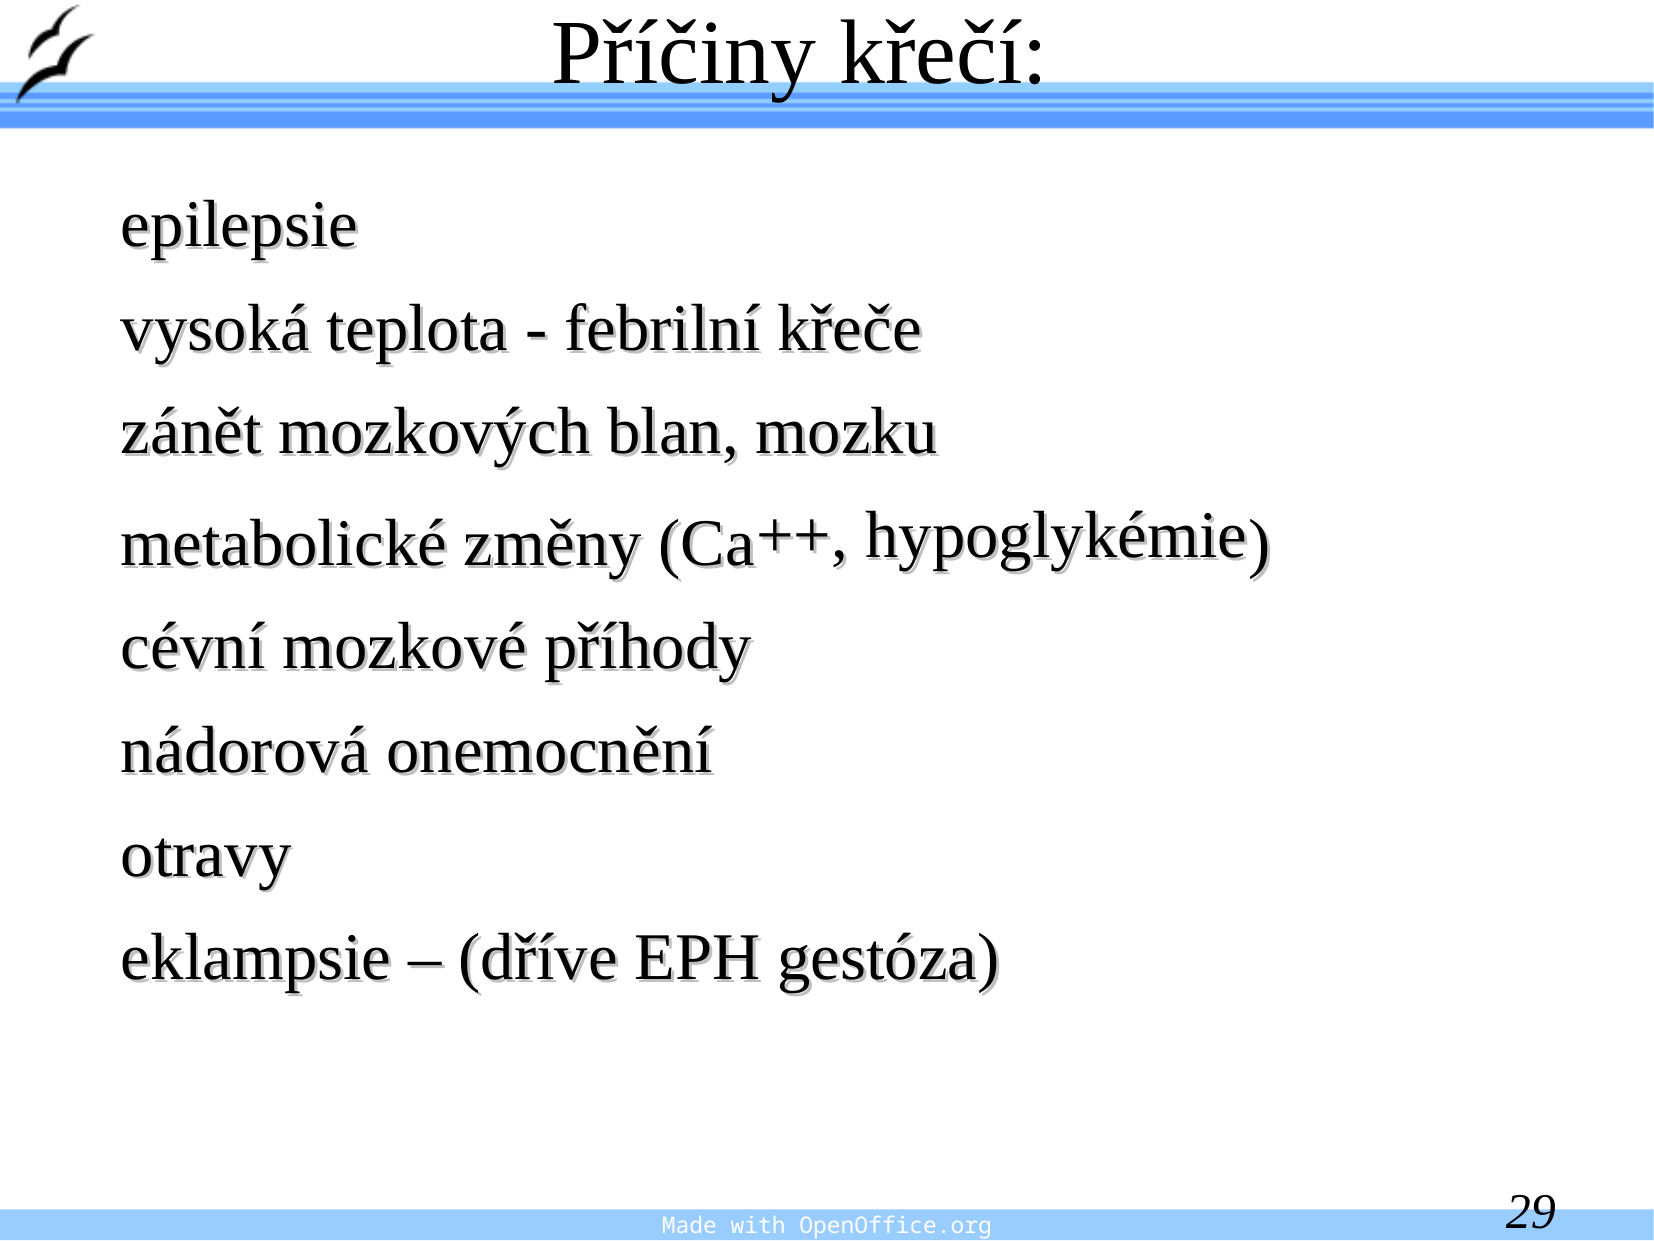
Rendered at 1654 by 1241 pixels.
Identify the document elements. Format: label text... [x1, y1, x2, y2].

title Příčiny křečí: [94, 0, 1507, 107]
list epilepsie vysoká teplota - febrilní křeče zánět mozkových blan, mozku metabolické změny (Ca++, hypoglykémie) cévní mozkové příhody nádorová onemocnění otravy eklampsie – (dříve EPH gestóza) [120, 187, 1533, 1195]
picture [0, 0, 1654, 133]
